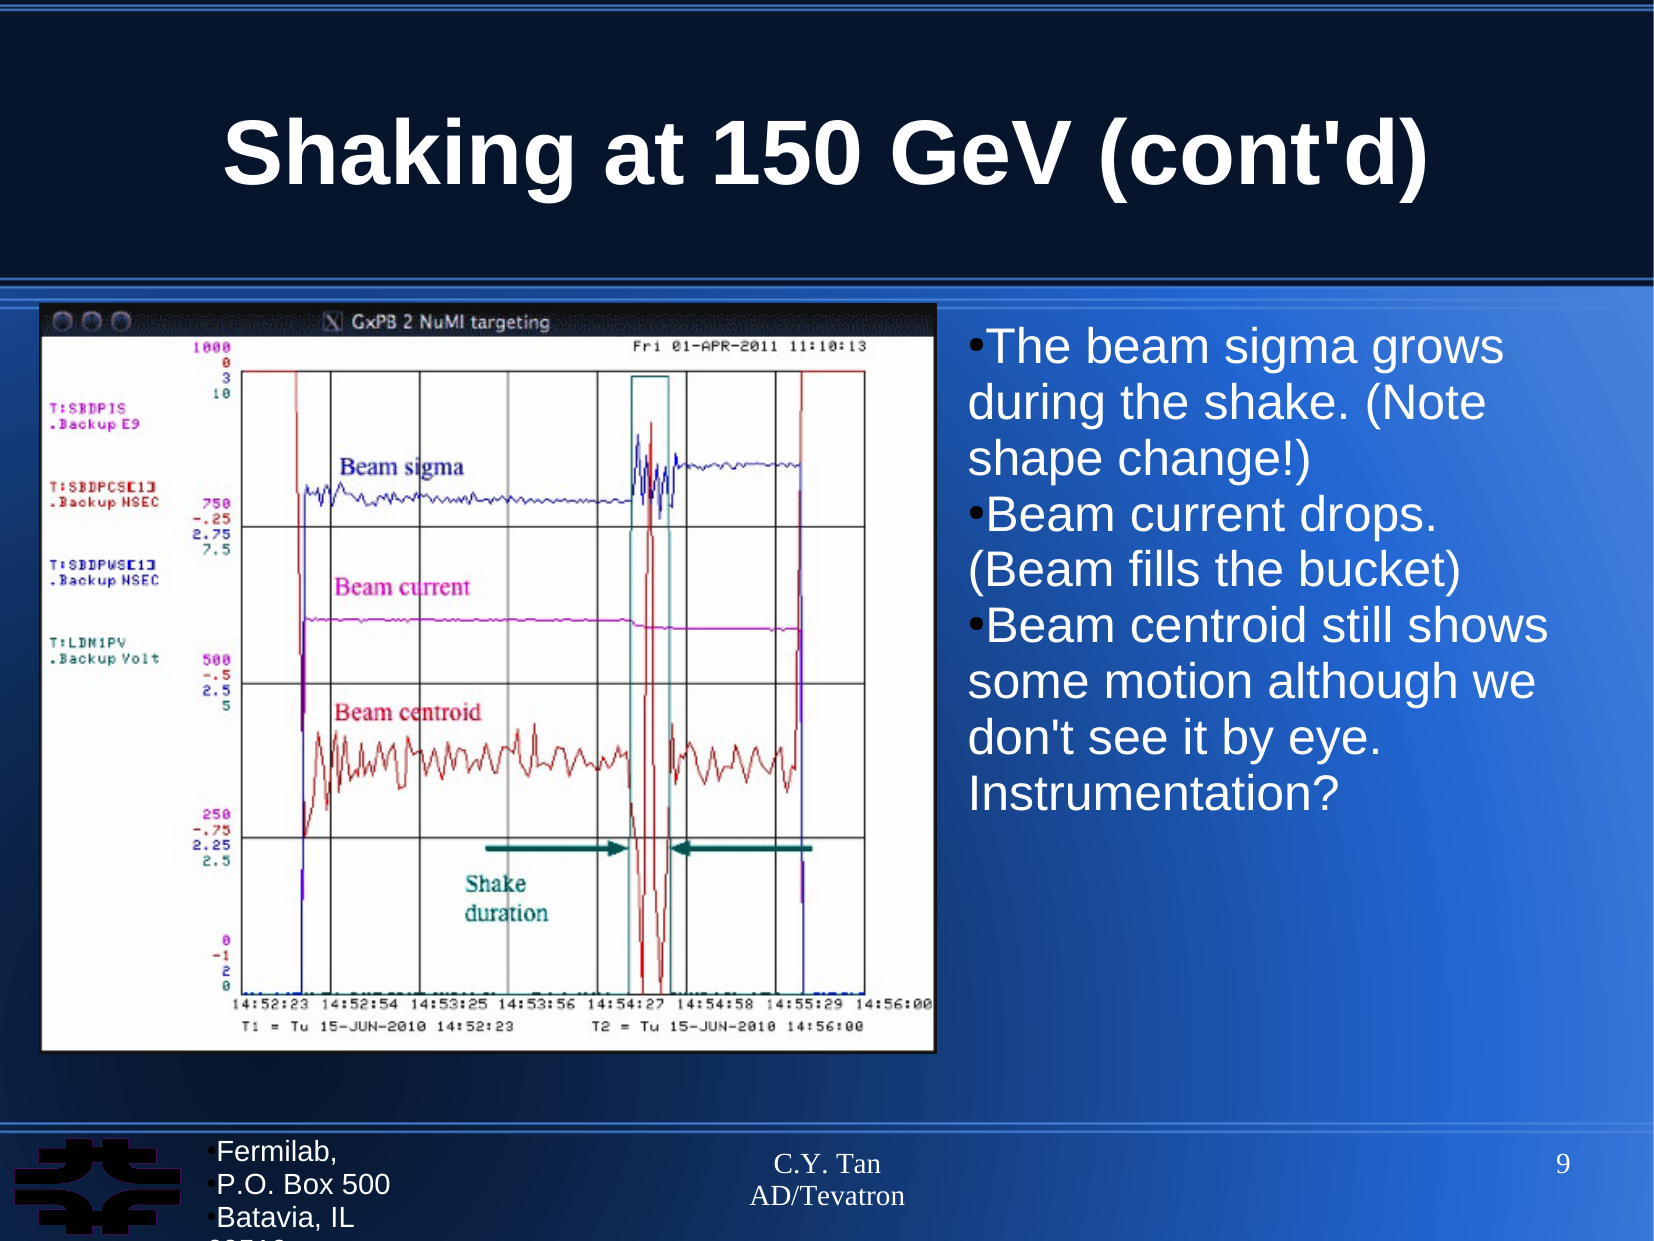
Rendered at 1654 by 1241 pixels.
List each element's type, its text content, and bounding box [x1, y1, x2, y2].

text_box The beam sigma grows during the shake. (Note shape change!) Beam current drops. (Beam fills the bucket) Beam centroid still shows some motion although we don't see it by eye. Instrumentation? [967, 318, 1594, 821]
picture [0, 0, 1654, 1241]
title Shaking at 150 GeV (cont'd) [82, 49, 1571, 257]
